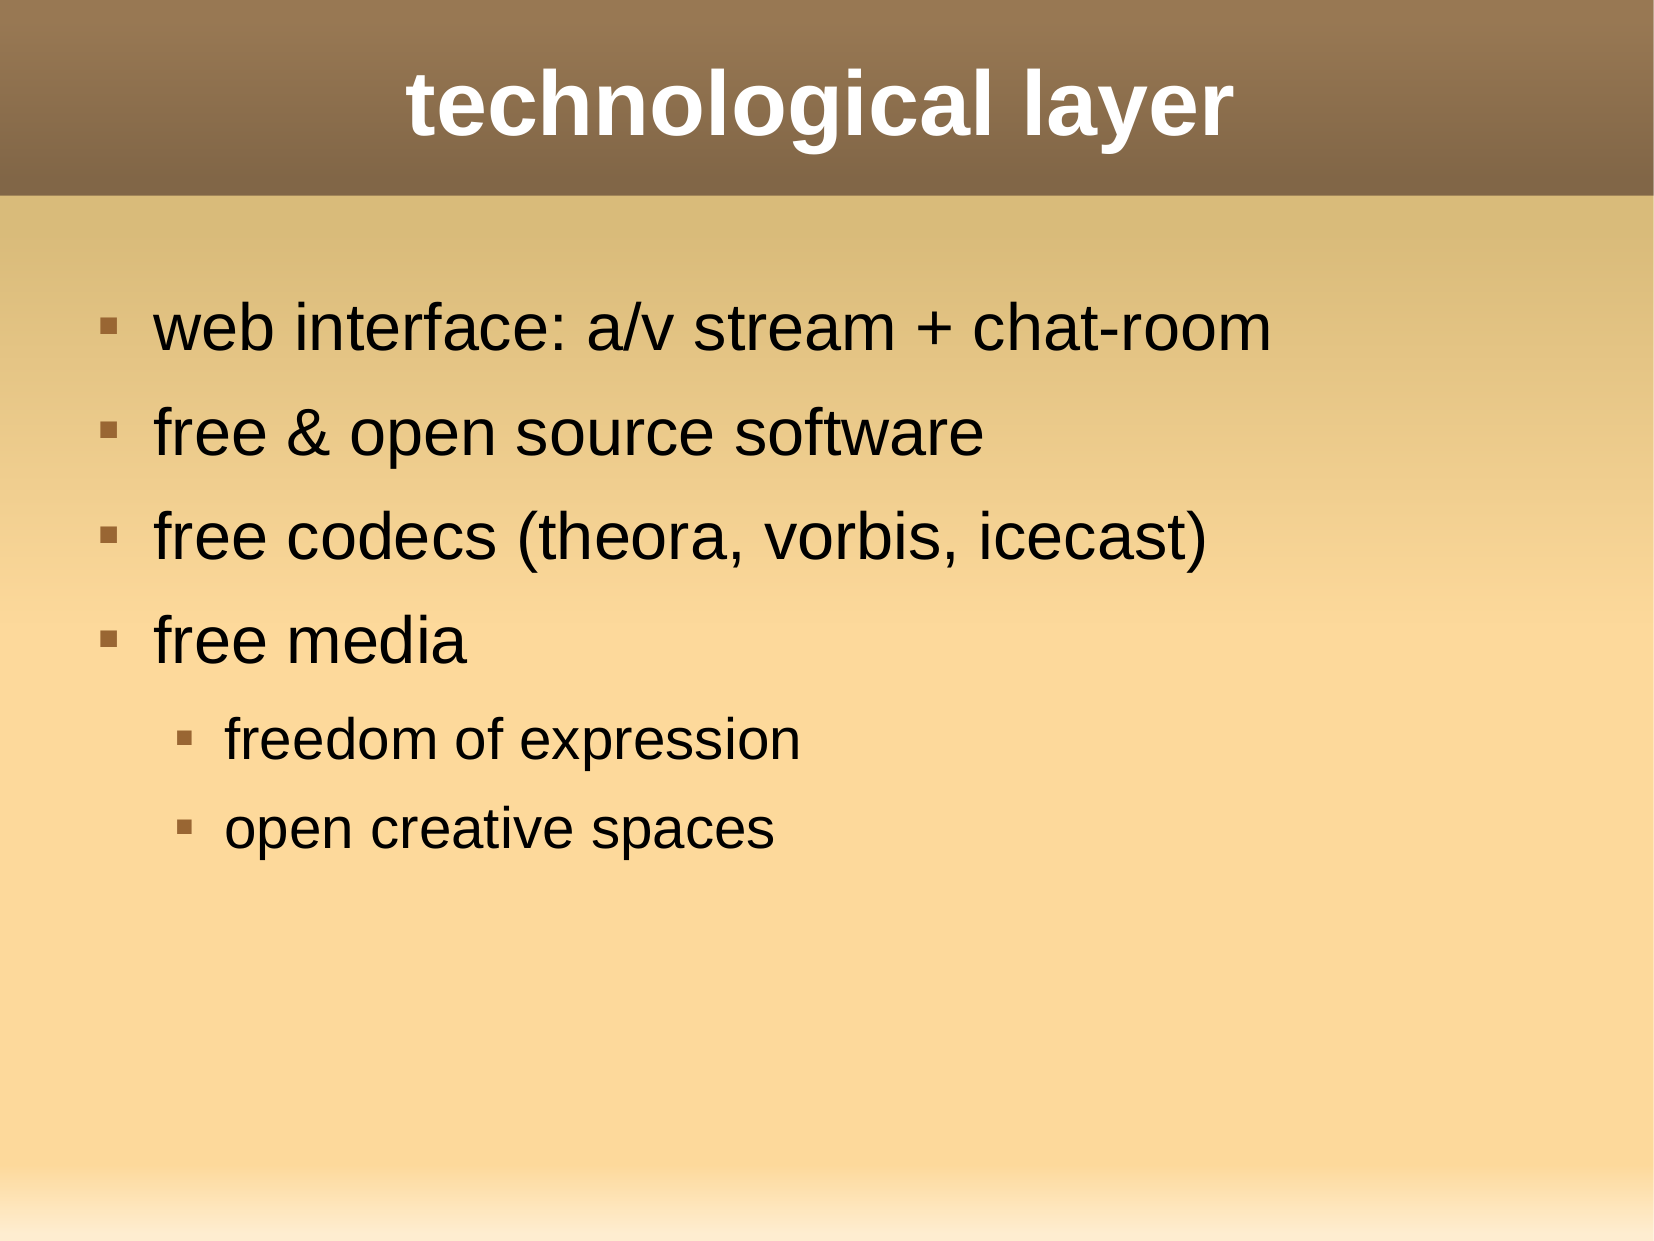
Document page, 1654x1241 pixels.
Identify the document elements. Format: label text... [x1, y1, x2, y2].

list web interface: a/v stream + chat-room free & open source software free codecs (theora, vorbis, icecast) free media freedom of expression open creative spaces [82, 290, 1571, 1094]
picture [0, 0, 1654, 1241]
title technological layer [76, 7, 1565, 200]
